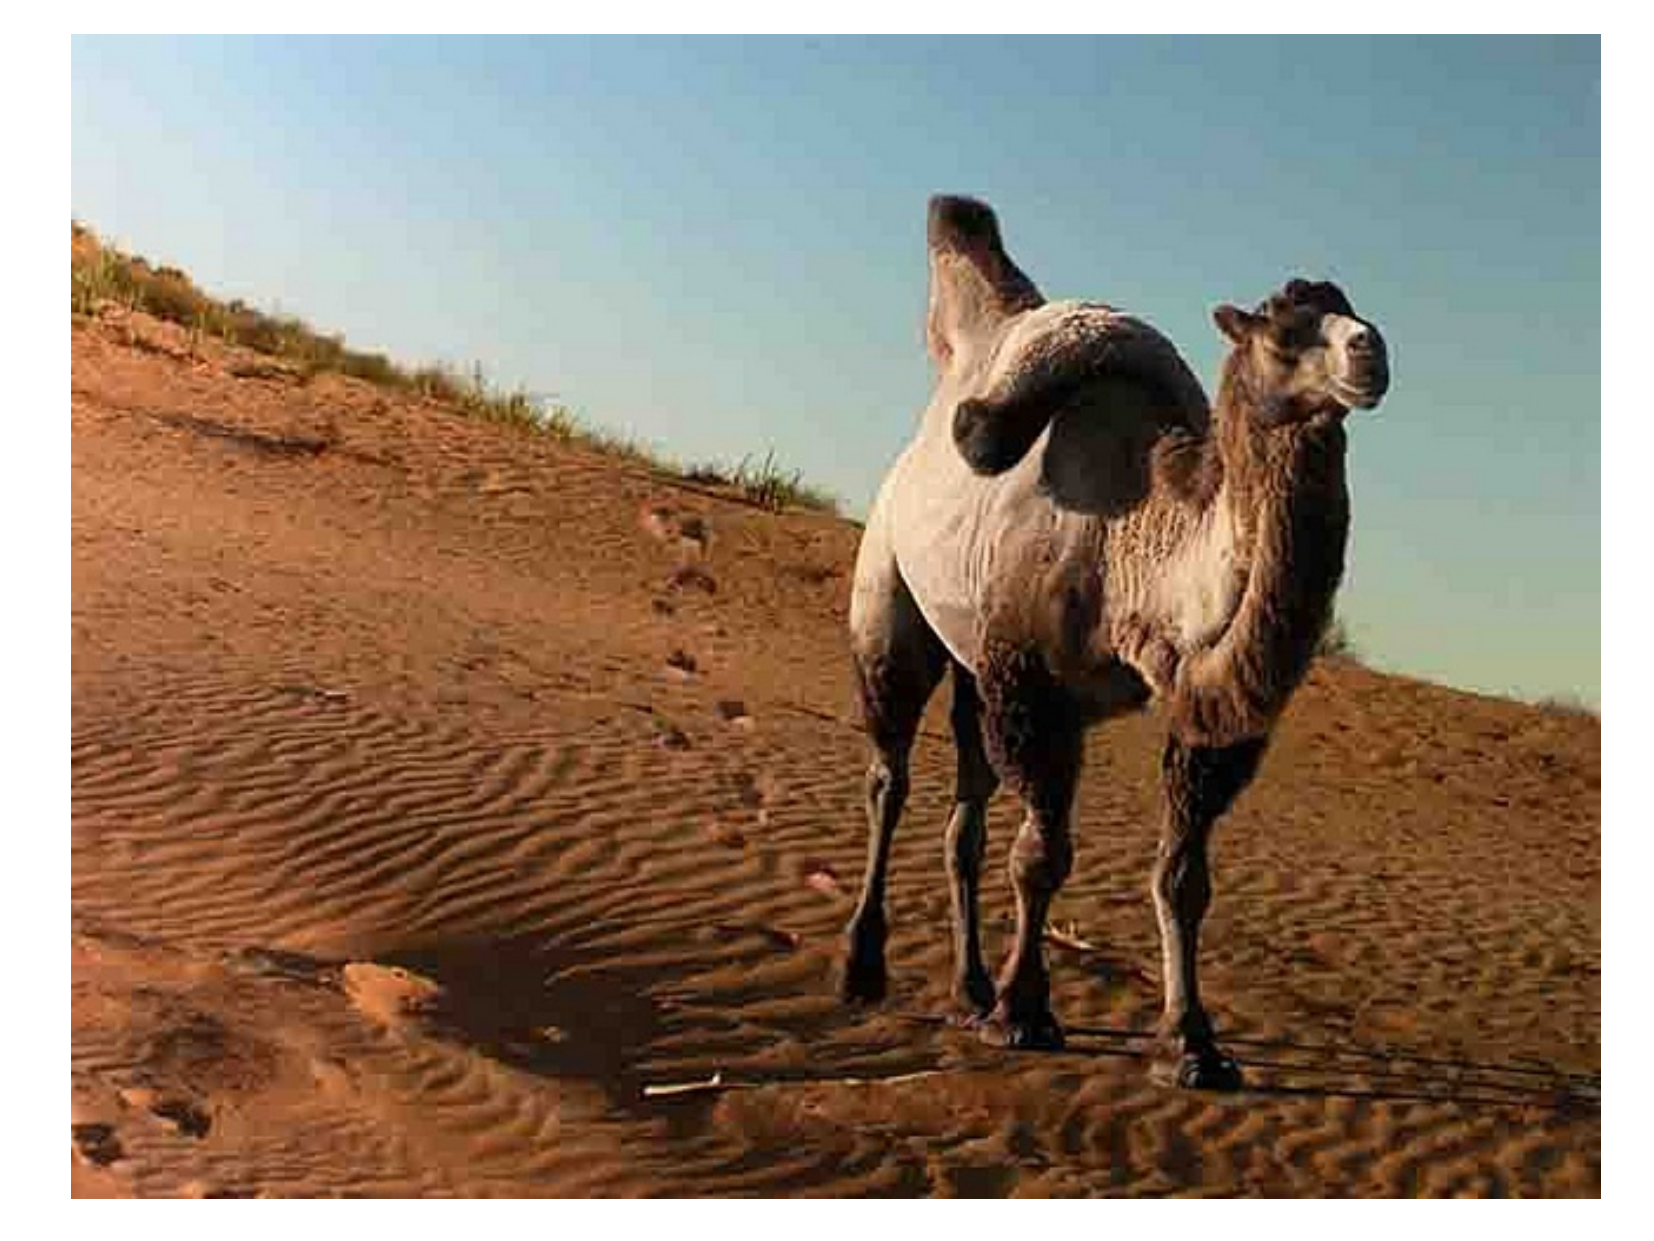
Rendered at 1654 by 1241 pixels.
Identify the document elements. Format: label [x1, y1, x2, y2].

picture [71, 34, 1601, 1199]
